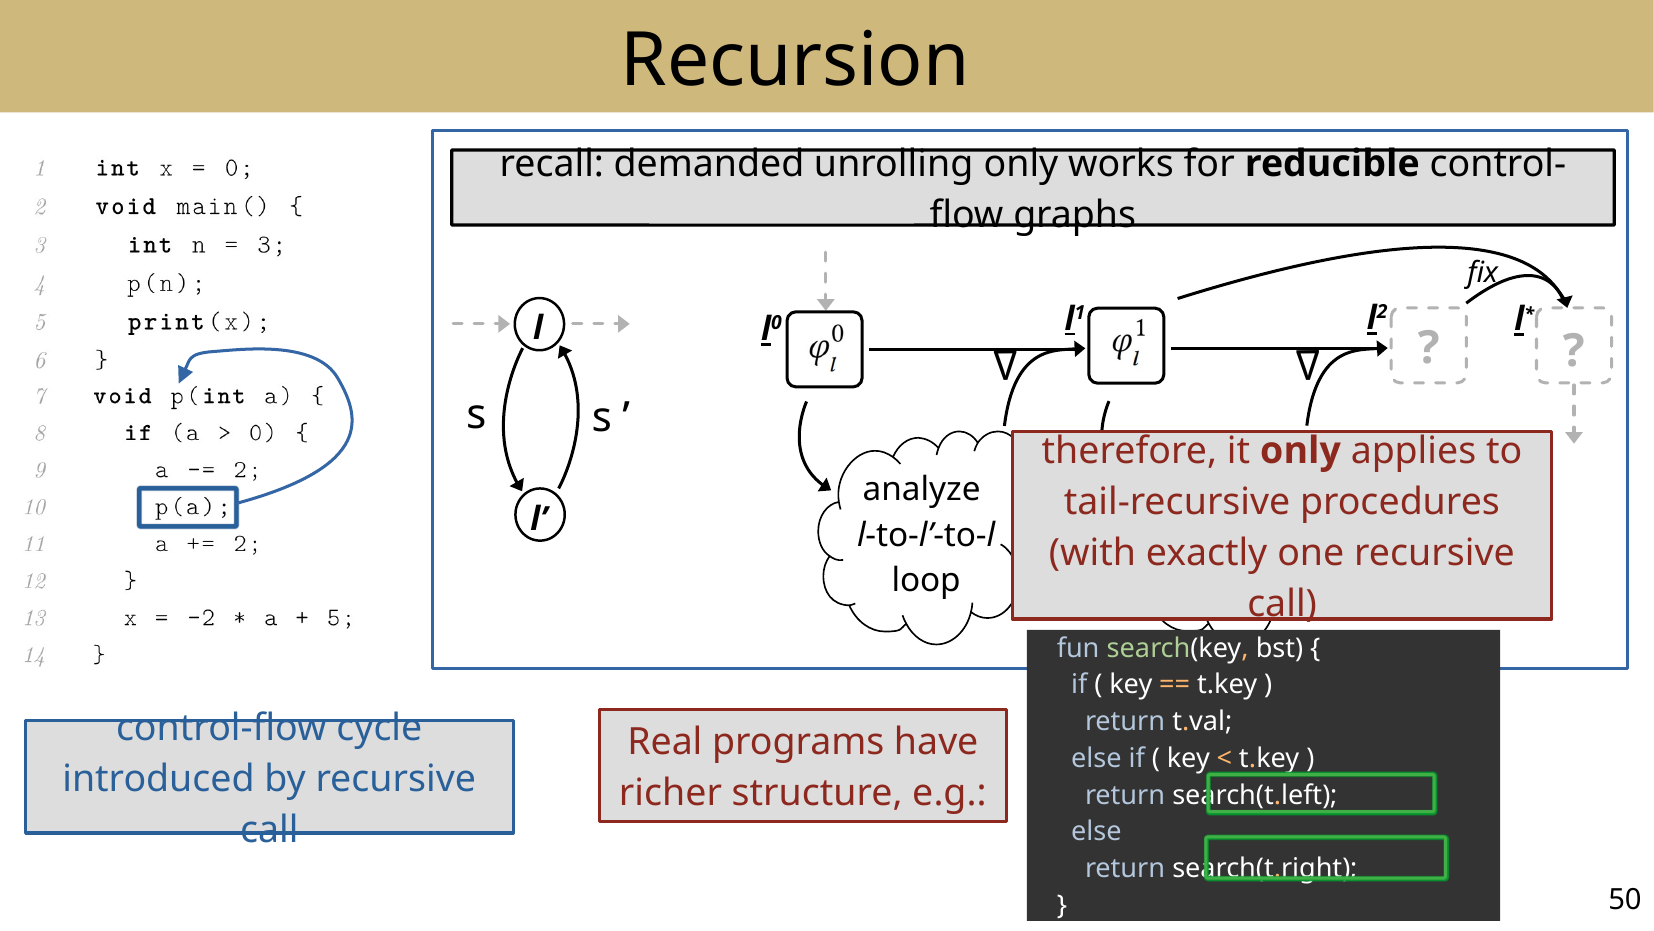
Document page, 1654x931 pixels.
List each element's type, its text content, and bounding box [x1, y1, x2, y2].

text_box fun search(key, bst) { if ( key == t.key ) return t.val; else if ( key < t.key ) return search(t.left); else return search(t.right); } [1026, 629, 1501, 921]
text_box l1 [1064, 294, 1086, 340]
text_box Δ [982, 351, 1018, 396]
text_box therefore, it only applies to tail-recursive procedures (with exactly one recursive call) [1012, 431, 1552, 619]
text_box Δ [1316, 382, 1321, 395]
picture [1103, 316, 1151, 373]
text_box recall: demanded unrolling only works for reducible control-flow graphs [451, 150, 1615, 226]
text_box l0 [761, 305, 783, 351]
text_box ? [1562, 317, 1588, 379]
text_box Δ [1013, 384, 1018, 396]
text_box s [463, 383, 490, 439]
text_box l2 [1366, 294, 1389, 341]
text_box Real programs have richer structure, e.g.: [599, 709, 1007, 822]
picture [802, 319, 847, 375]
text_box l* [1514, 295, 1536, 341]
text_box Δ [1284, 339, 1320, 347]
text_box Δ [982, 339, 1018, 348]
picture [13, 150, 371, 678]
title Recursion [0, 0, 1576, 113]
text_box fix [1467, 250, 1497, 296]
text_box l [533, 304, 543, 350]
text_box analyze l-to-l’-to-l loop [818, 431, 1012, 645]
picture [142, 491, 234, 524]
text_box s’ [589, 386, 640, 442]
text_box control-flow cycle introduced by recursive call [25, 720, 514, 833]
text_box l’ [530, 495, 553, 541]
text_box ? [1391, 307, 1467, 383]
text_box analyze l-to-l’-to-l loop [1160, 619, 1272, 629]
text_box Δ [1284, 350, 1320, 396]
